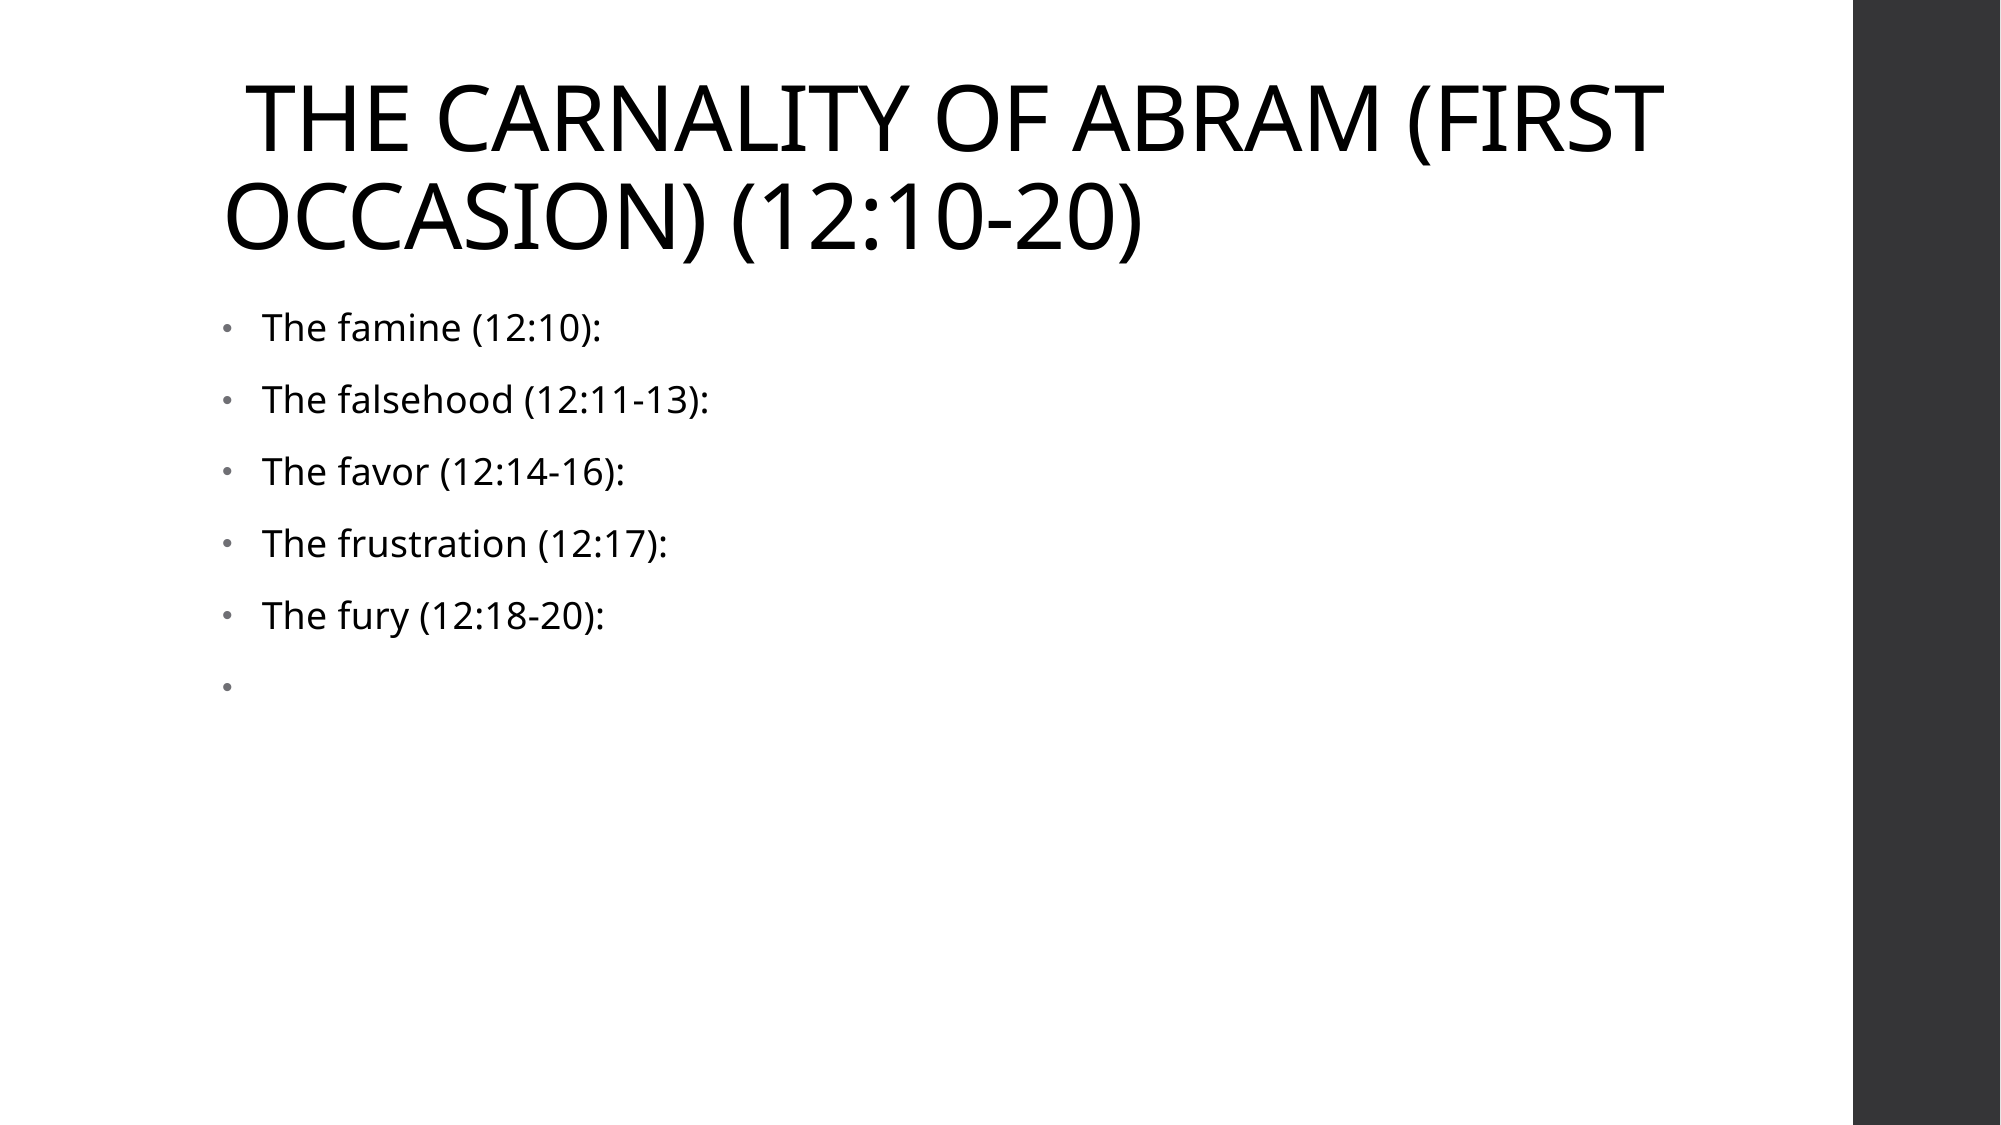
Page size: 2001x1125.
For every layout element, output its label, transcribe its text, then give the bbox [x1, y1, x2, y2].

title THE CARNALITY OF ABRAM (FIRST OCCASION) (12:10-20) [206, 60, 1797, 278]
list The famine (12:10): The falsehood (12:11-13): The favor (12:14-16): The frustration (12:17): The fury (12:18-20): [206, 299, 1617, 1014]
